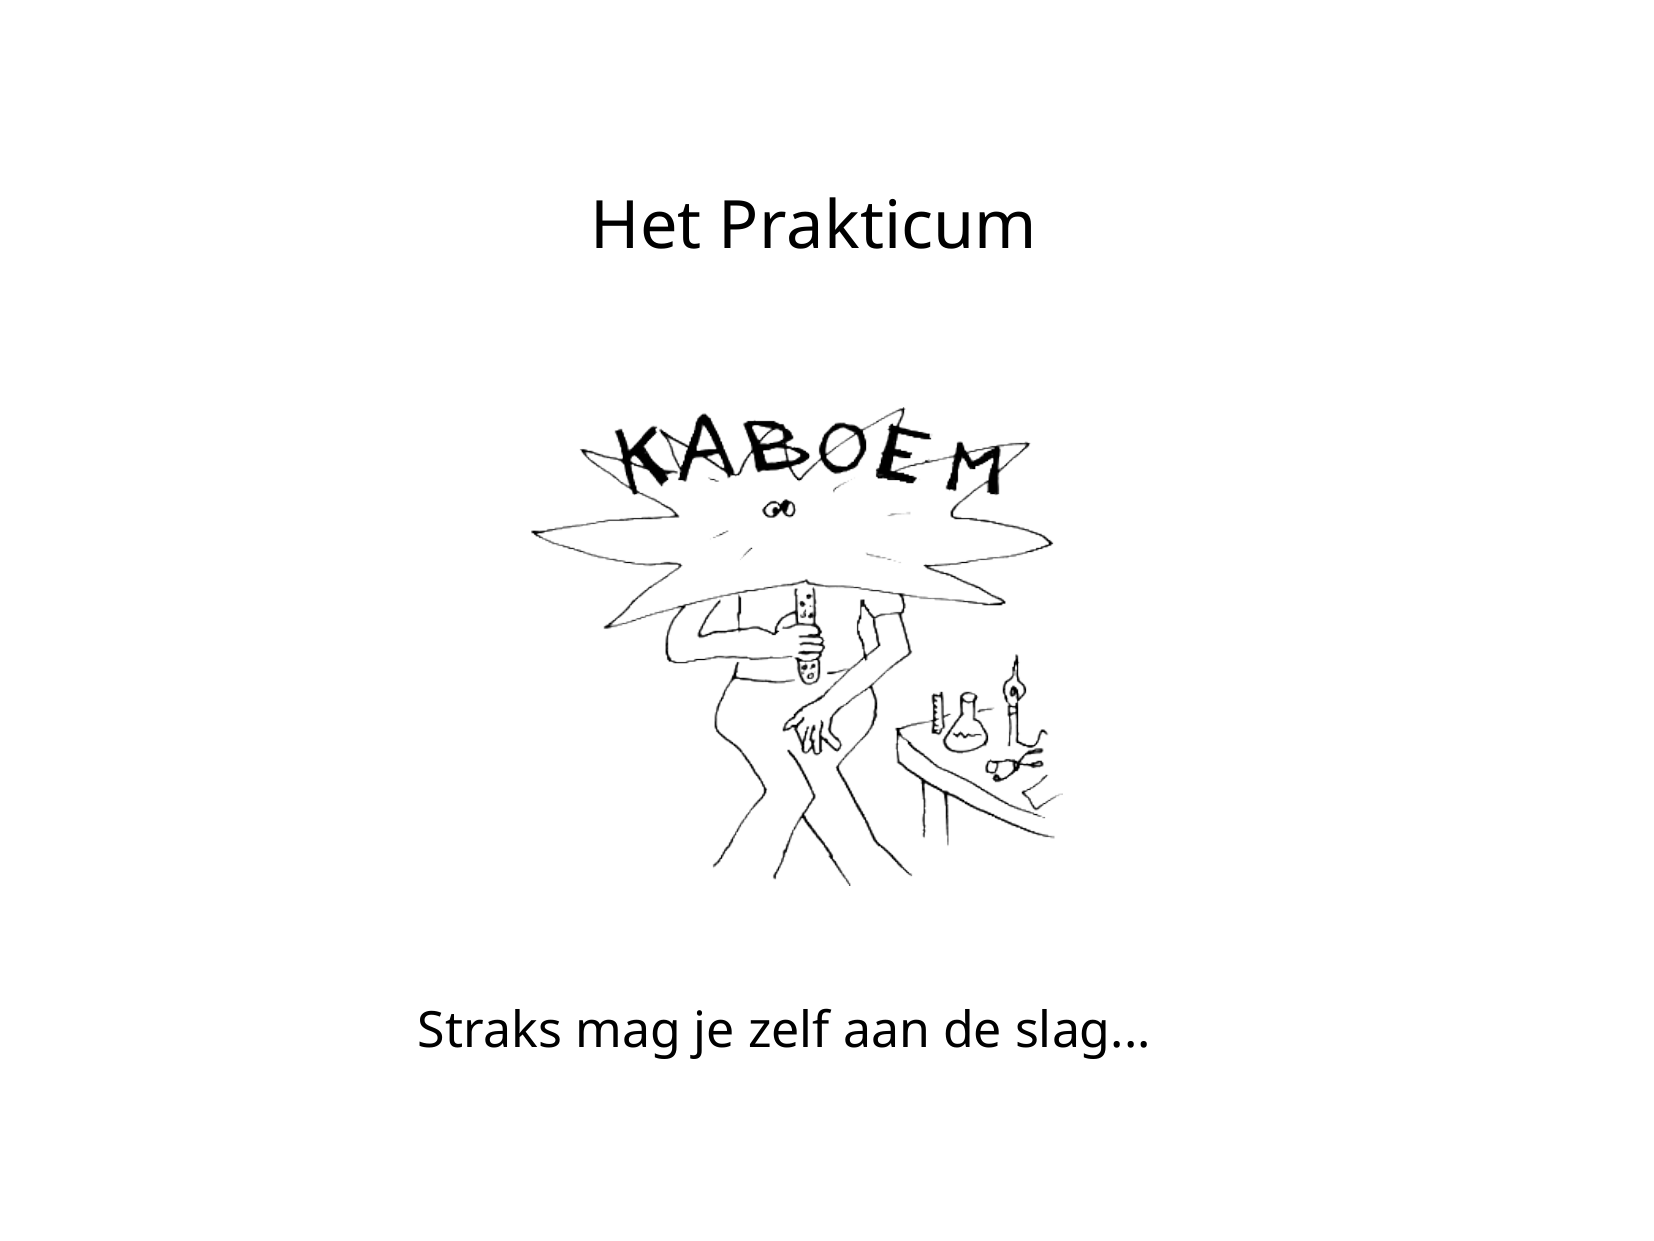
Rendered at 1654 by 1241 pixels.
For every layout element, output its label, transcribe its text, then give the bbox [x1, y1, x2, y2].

text_box Straks mag je zelf aan de slag... [413, 993, 1157, 1063]
text_box Het Prakticum [590, 177, 1042, 271]
picture [531, 407, 1063, 886]
